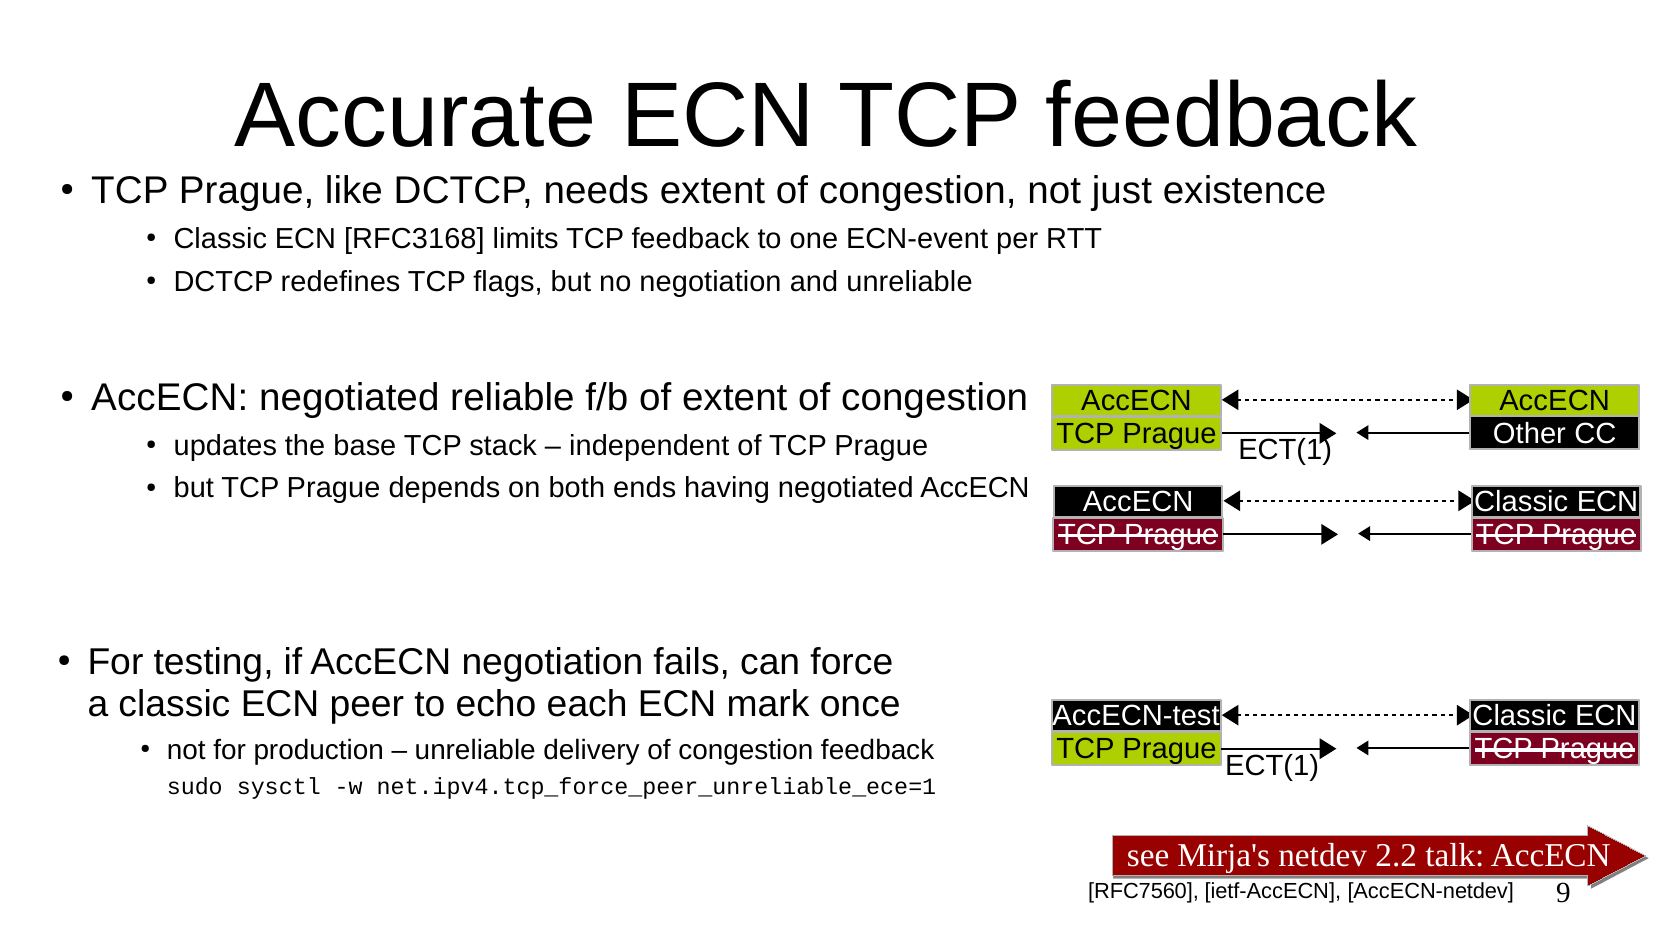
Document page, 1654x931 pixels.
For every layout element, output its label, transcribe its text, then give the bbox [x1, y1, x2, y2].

text_box AccECN [1470, 384, 1639, 416]
list For testing, if AccECN negotiation fails, can force a classic ECN peer to echo each ECN mark once not for production – unreliable delivery of congestion feedback sudo sysctl -w net.ipv4.tcp_force_peer_unreliable_ece=1 [47, 640, 1566, 807]
text_box AccECN-test [1052, 700, 1221, 732]
text_box TCP Prague [1469, 732, 1640, 766]
text_box TCP Prague [1471, 518, 1642, 551]
text_box TCP Prague [1051, 732, 1222, 766]
text_box TCP Prague [1053, 518, 1223, 551]
list TCP Prague, like DCTCP, needs extent of congestion, not just existence Classic ECN [RFC3168] limits TCP feedback to one ECN-event per RTT DCTCP redefines TCP flags, but no negotiation and unreliable AccECN: negotiated reliable f/b of extent of congestion updates the base TCP stack – independent of TCP Prague but TCP Prague depends on both ends having negotiated AccECN [50, 168, 1529, 509]
text_box AccECN [1053, 485, 1223, 517]
title Accurate ECN TCP feedback [82, 37, 1571, 193]
text_box Other CC [1469, 416, 1640, 450]
text_box TCP Prague [1051, 417, 1222, 450]
text_box Classic ECN [1472, 485, 1641, 517]
text_box AccECN [1052, 384, 1221, 416]
text_box [RFC7560], [ietf-AccECN], [AccECN-netdev] [1004, 871, 1529, 911]
text_box see Mirja's netdev 2.2 talk: AccECN [1112, 825, 1646, 886]
text_box Classic ECN [1470, 700, 1639, 732]
